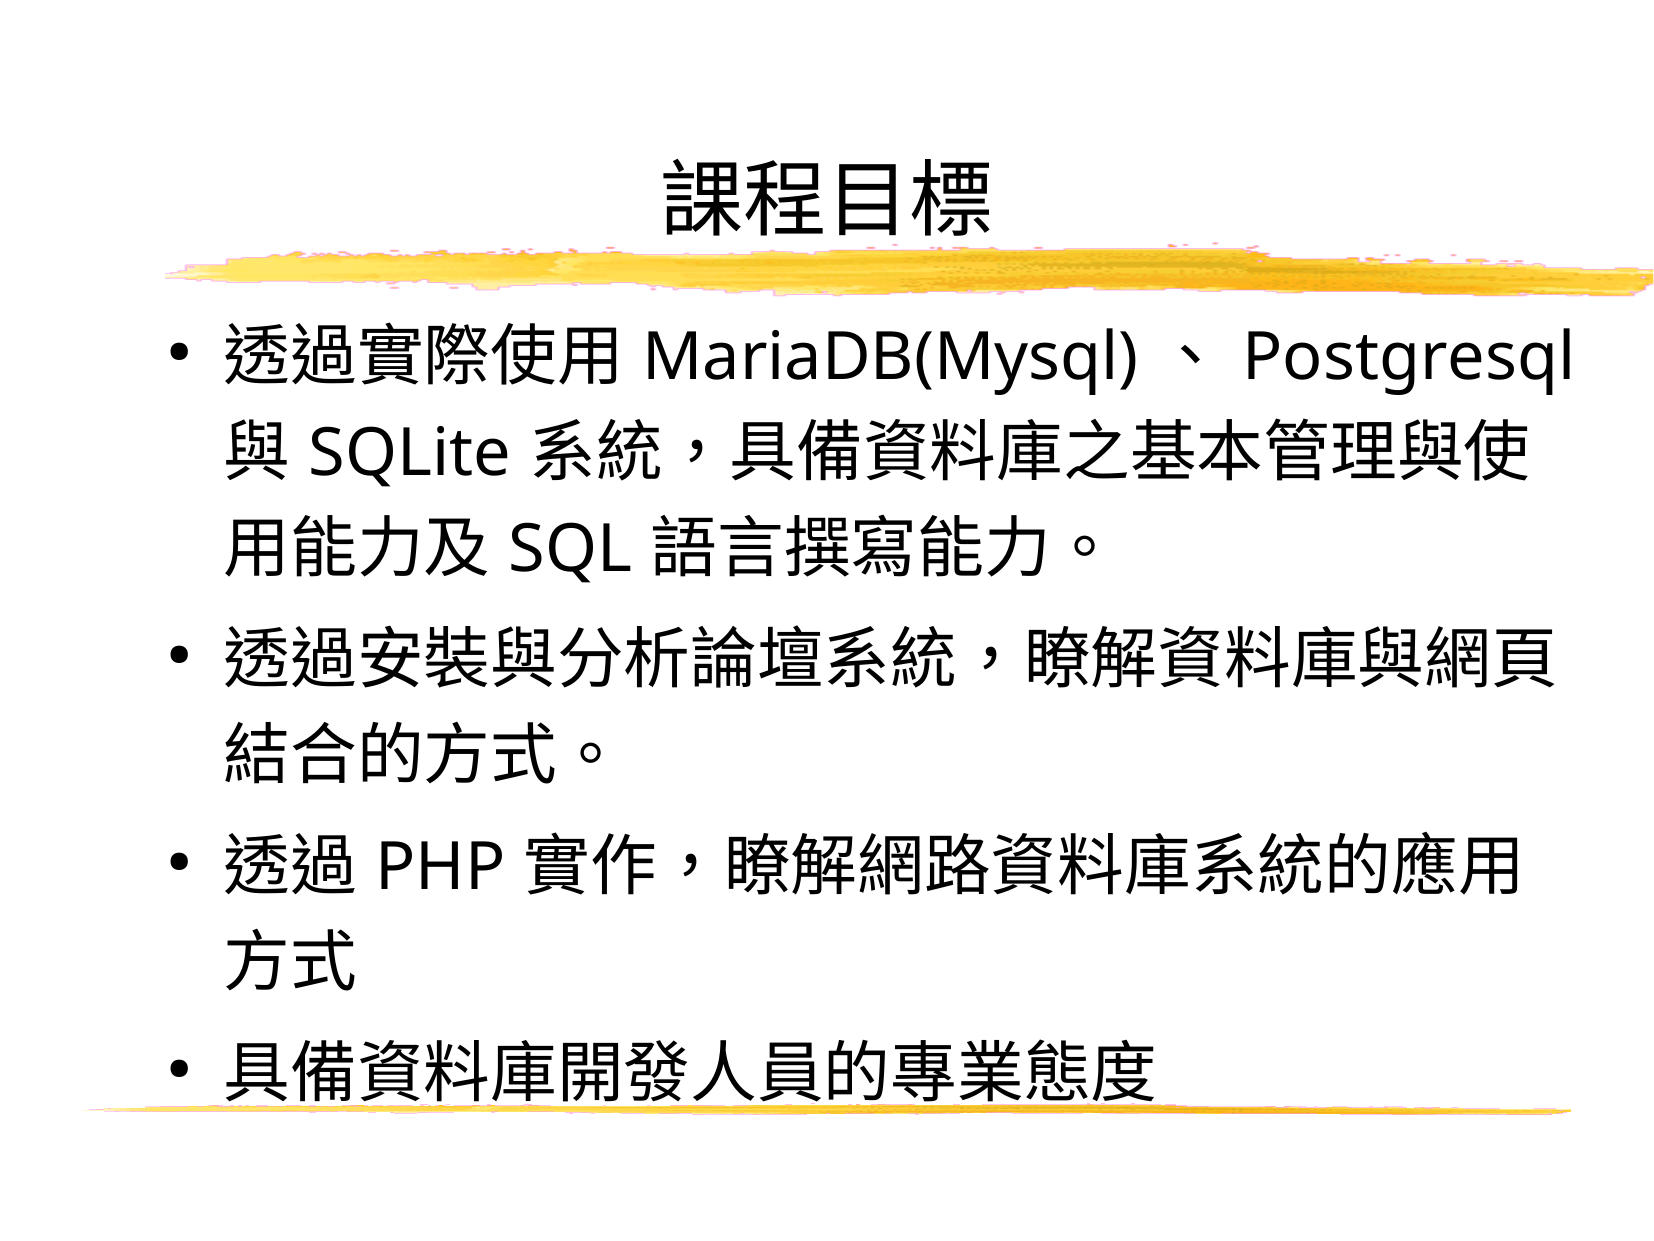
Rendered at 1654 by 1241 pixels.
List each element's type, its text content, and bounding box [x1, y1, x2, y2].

picture [82, 1102, 152, 1117]
list 透過實際使用MariaDB(Mysql)、Postgresql與SQLite系統，具備資料庫之基本管理與使用能力及SQL語言撰寫能力。 透過安裝與分析論壇系統，瞭解資料庫與網頁結合的方式。 透過PHP實作，瞭解網路資料庫系統的應用方式 具備資料庫開發人員的專業態度 [152, 294, 1598, 1187]
title 課程目標 [124, 55, 1530, 262]
picture [165, 237, 1654, 308]
